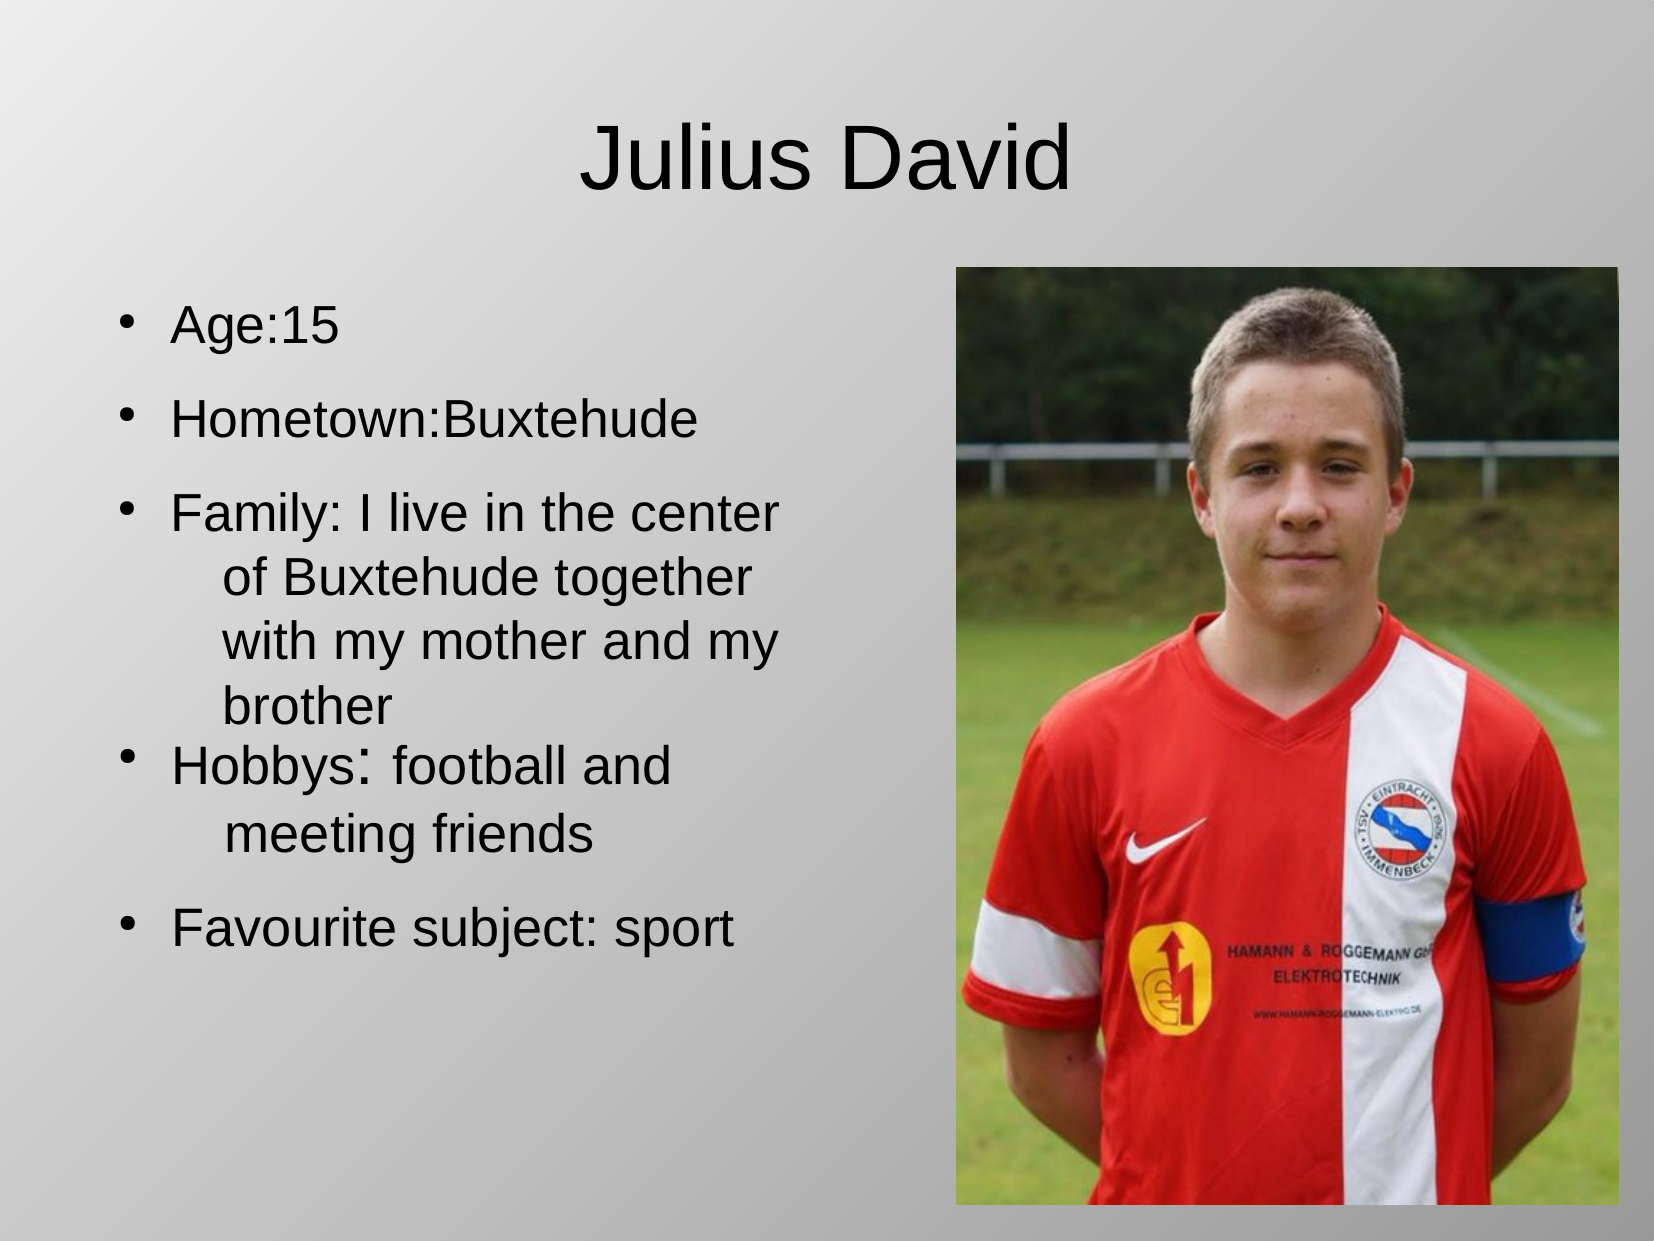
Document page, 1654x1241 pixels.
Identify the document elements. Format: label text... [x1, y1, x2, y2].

list Hobbys: football and meeting friends Favourite subject: sport [82, 717, 809, 960]
picture [956, 267, 1619, 1205]
list Age:15 Hometown:Buxtehude Family: I live in the center of Buxtehude together with my mother and my brother [82, 290, 809, 681]
title Julius David [82, 49, 1571, 257]
